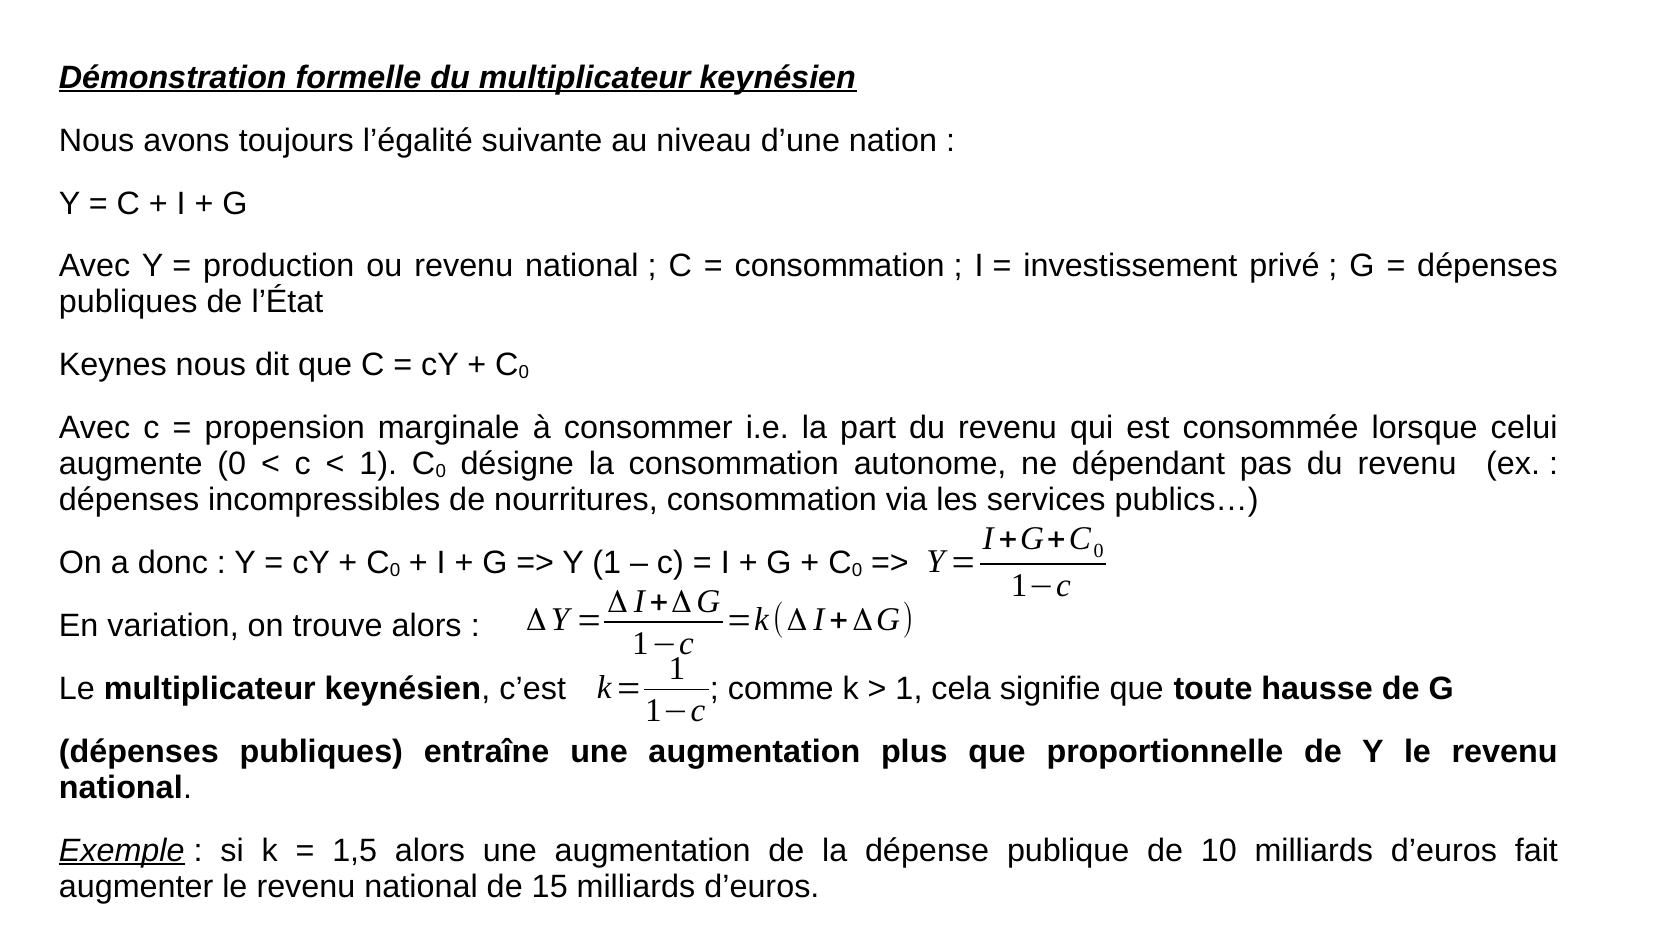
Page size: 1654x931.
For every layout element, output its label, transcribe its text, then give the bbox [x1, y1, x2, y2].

chart [1120, 685, 1239, 745]
chart [768, 435, 887, 495]
list Démonstration formelle du multiplicateur keynésien Nous avons toujours l’égalité suivante au niveau d’une nation : Y = C + I + G Avec Y = production ou revenu national ; C = consommation ; I = investissement privé ; G = dépenses publiques de l’État Keynes nous dit que C = cY + C0 Avec c = propension marginale à consommer i.e. la part du revenu qui est consommée lorsque celui augmente (0 < c < 1). C0 désigne la consommation autonome, ne dépendant pas du revenu (ex. : dépenses incompressibles de nourritures, consommation via les services publics…) On a donc : Y = cY + C0 + I + G => Y (1 – c) = I + G + C0 => En variation, on trouve alors : Le multiplicateur keynésien, c’est ; comme k > 1, cela signifie que toute hausse de G (dépenses publiques) entraîne une augmentation plus que proportionnelle de Y le revenu national. Exemple : si k = 1,5 alors une augmentation de la dépense publique de 10 milliards d’euros fait augmenter le revenu national de 15 milliards d’euros. [59, 59, 1560, 910]
chart [519, 519, 1113, 729]
